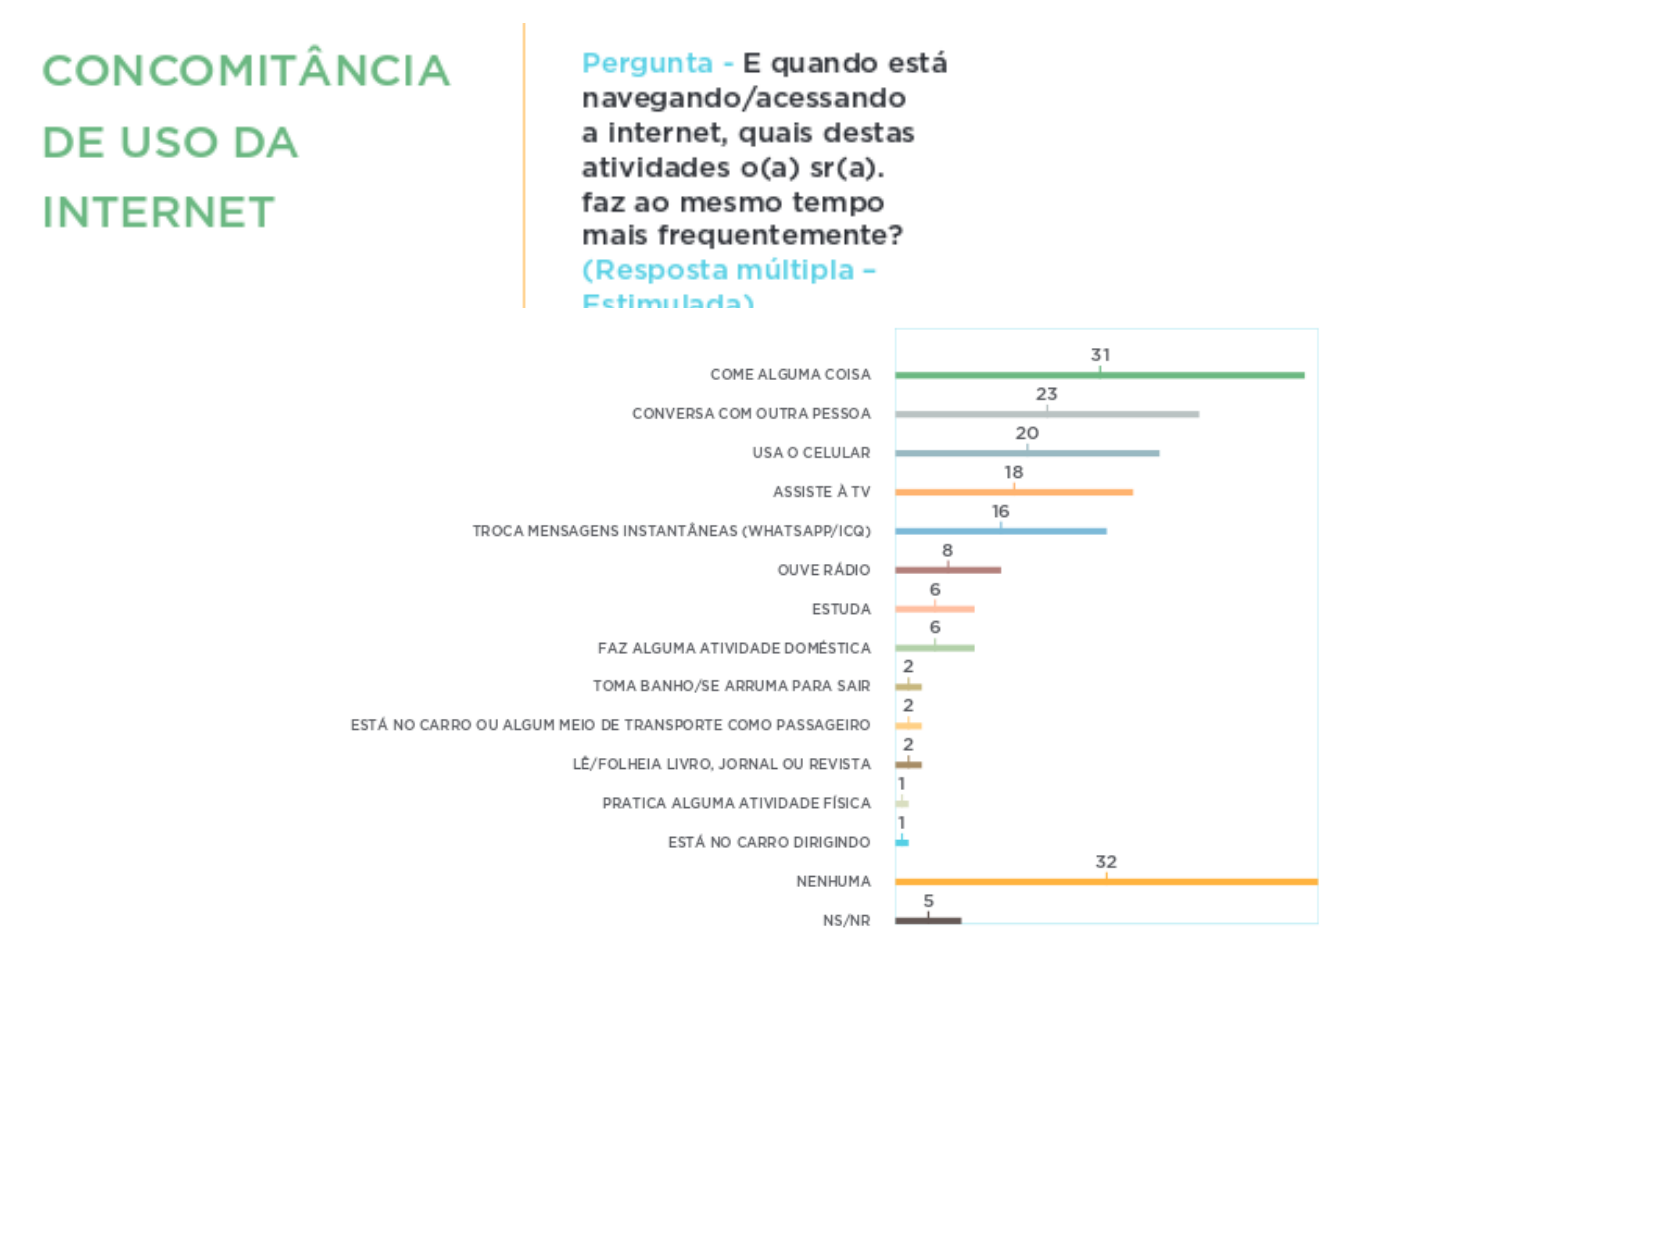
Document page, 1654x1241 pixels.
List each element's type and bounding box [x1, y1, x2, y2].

picture [11, 23, 1355, 937]
